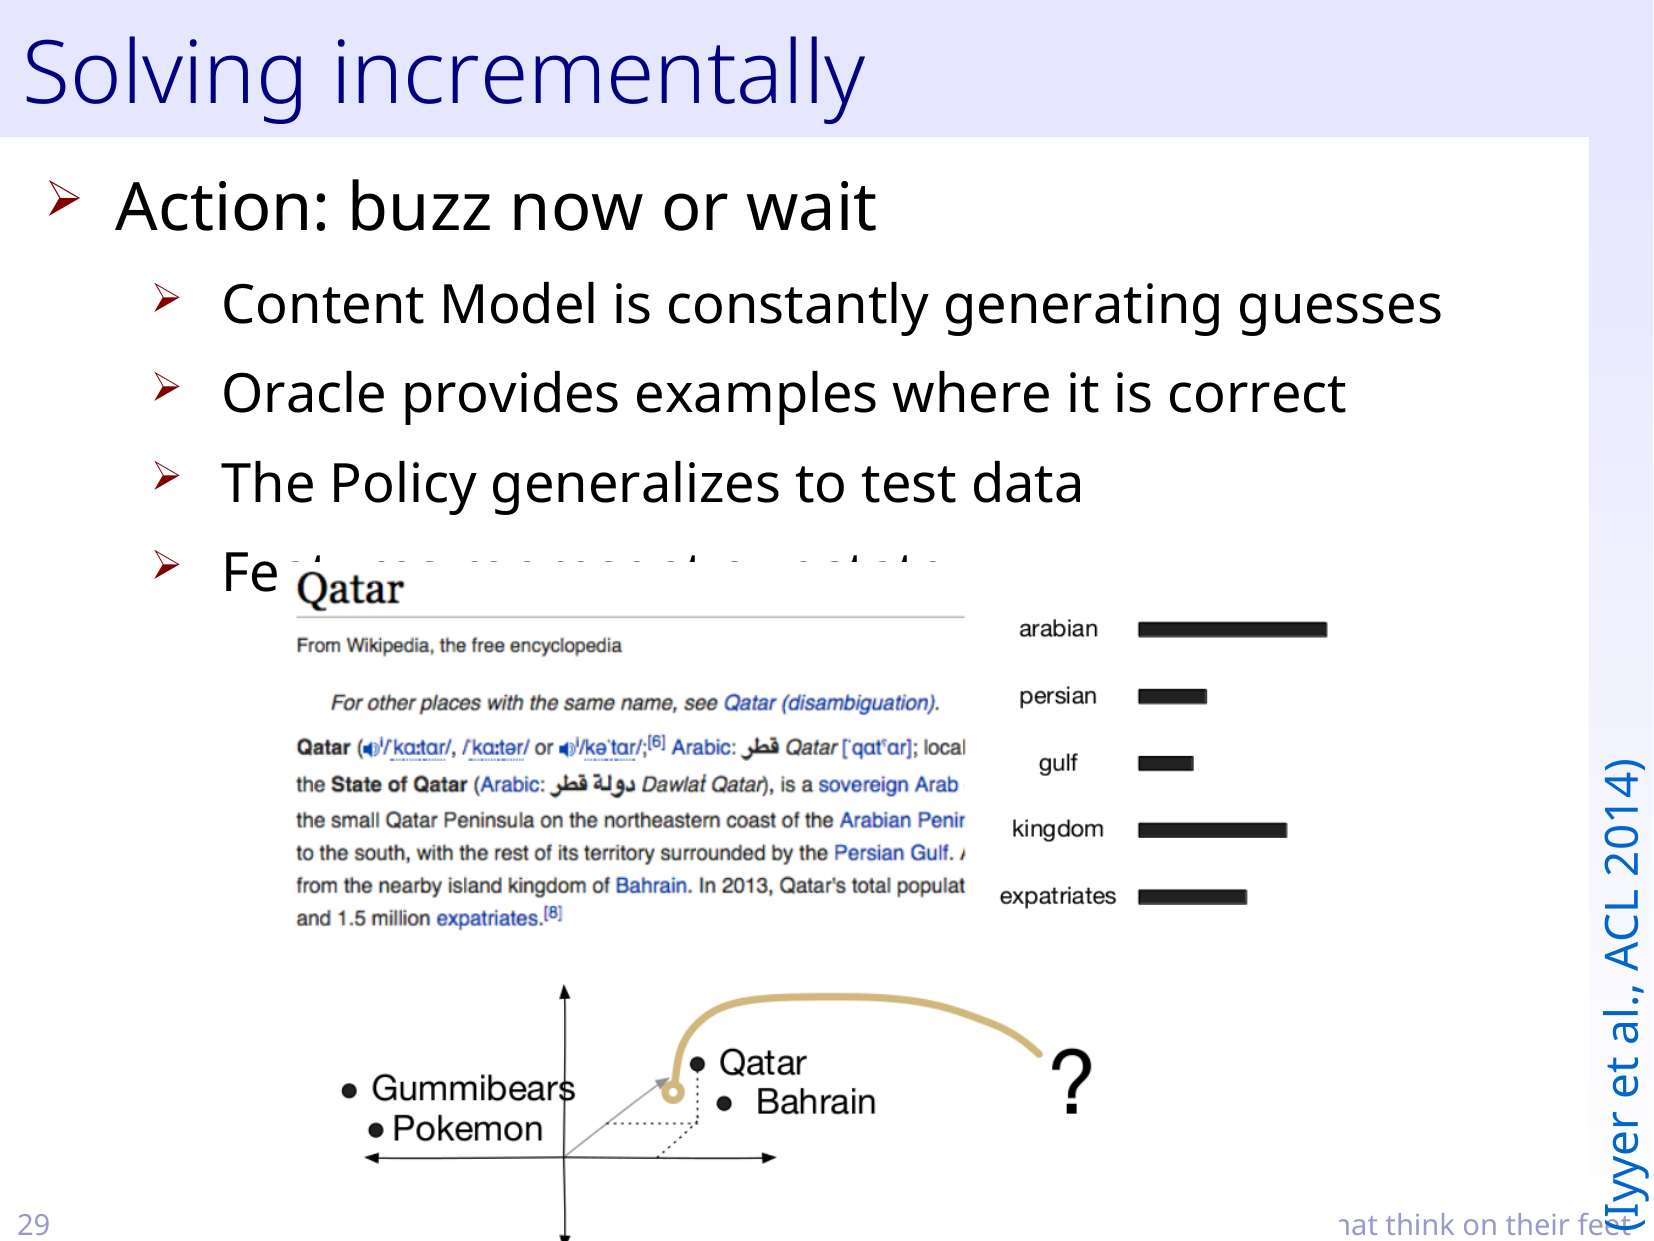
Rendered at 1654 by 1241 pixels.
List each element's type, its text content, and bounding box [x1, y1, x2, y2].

text_box (Iyyer et al., ACL 2014) [1585, 688, 1648, 1236]
title Solving incrementally [22, 8, 1639, 131]
list Action: buzz now or wait Content Model is constantly generating guesses Oracle provides examples where it is correct The Policy generalizes to test data Features represent our state [32, 159, 1575, 879]
picture [280, 562, 1339, 1241]
